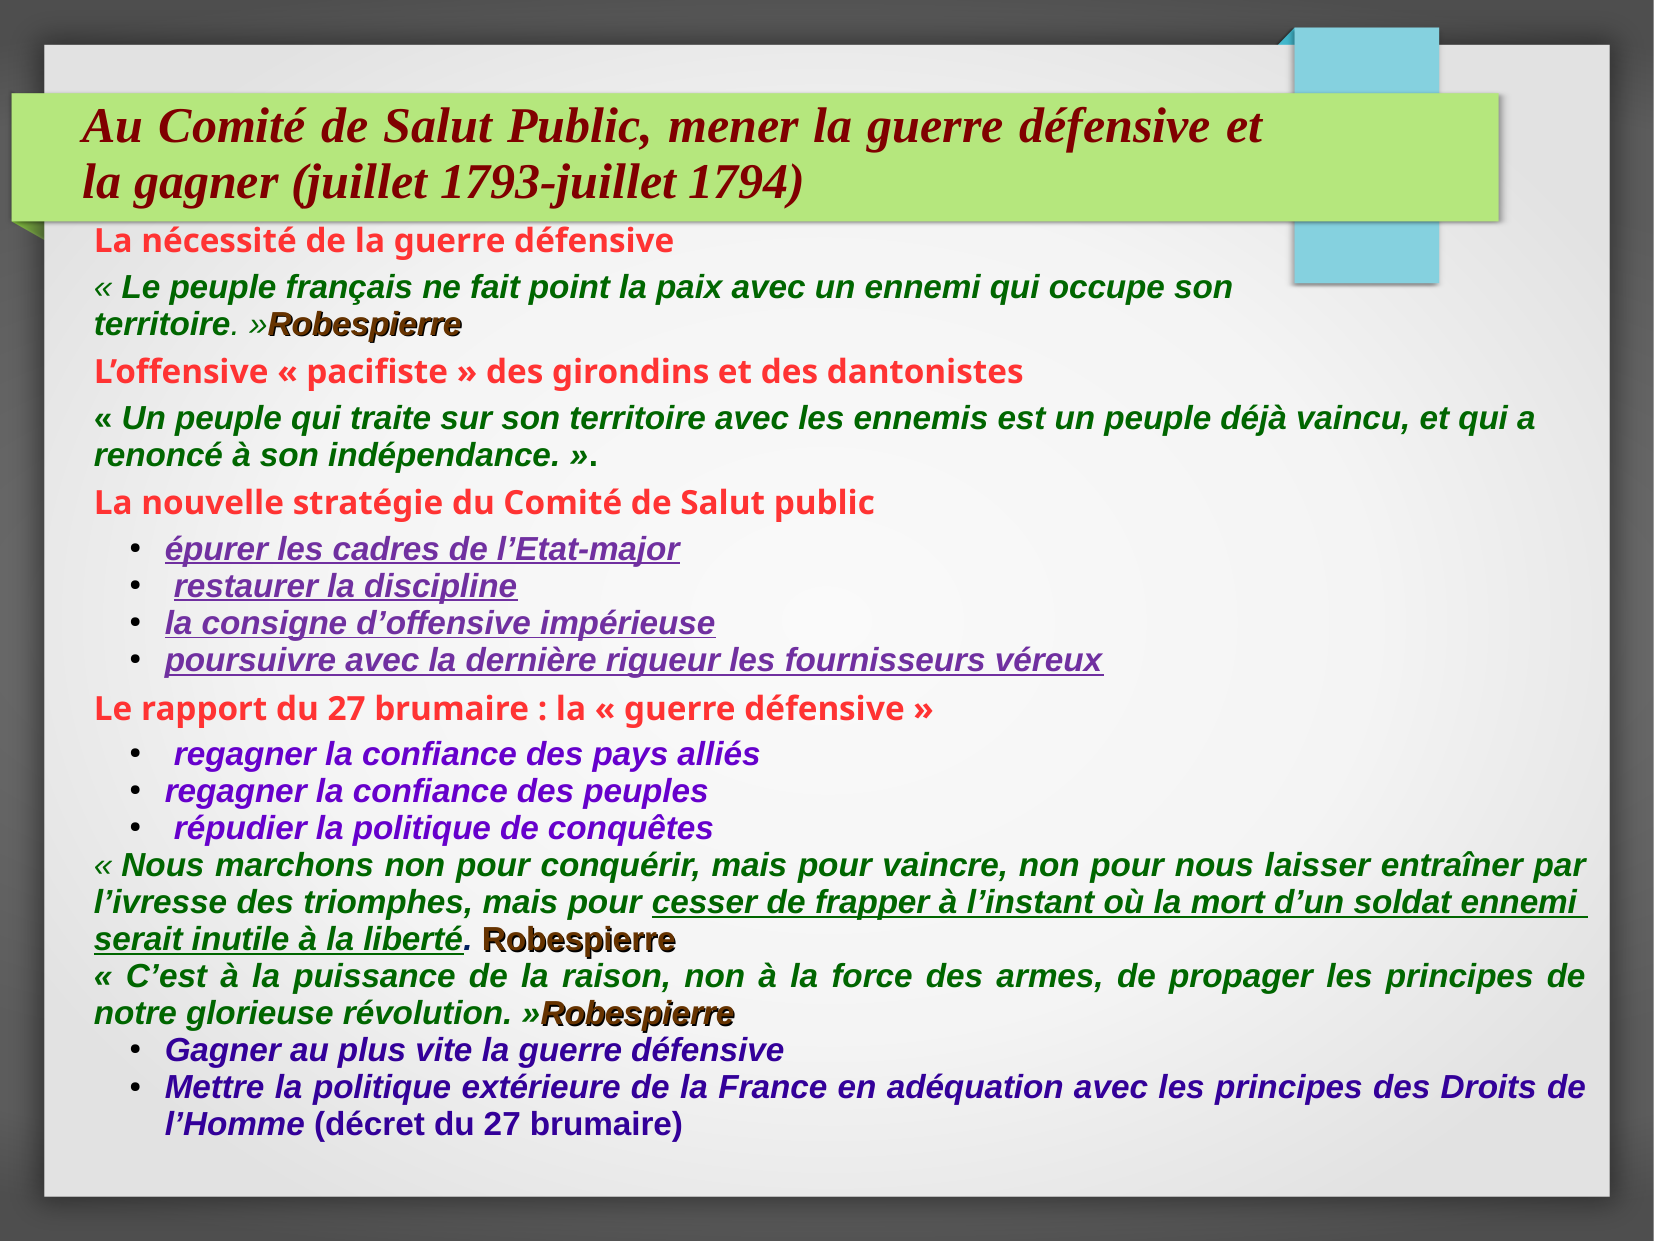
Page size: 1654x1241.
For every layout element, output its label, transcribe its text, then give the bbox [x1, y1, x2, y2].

picture [0, 0, 1654, 1241]
text_box La nécessité de la guerre défensive « Le peuple français ne fait point la paix avec un ennemi qui occupe son territoire. »Robespierre L’offensive « pacifiste » des girondins et des dantonistes « Un peuple qui traite sur son territoire avec les ennemis est un peuple déjà vaincu, et qui a renoncé à son indépendance. ». La nouvelle stratégie du Comité de Salut public épurer les cadres de l’Etat-major restaurer la discipline la consigne d’offensive impérieuse poursuivre avec la dernière rigueur les fournisseurs véreux Le rapport du 27 brumaire : la « guerre défensive » regagner la confiance des pays alliés regagner la confiance des peuples répudier la politique de conquêtes « Nous marchons non pour conquérir, mais pour vaincre, non pour nous laisser entraîner par l’ivresse des triomphes, mais pour cesser de frapper à l’instant où la mort d’un soldat ennemi serait inutile à la liberté. Robespierre « C’est à la puissance de la raison, non à la force des armes, de propager les principes de notre glorieuse révolution. »Robespierre Gagner au plus vite la guerre défensive Mettre la politique extérieure de la France en adéquation avec les principes des Droits de l’Homme (décret du 27 brumaire) [79, 220, 1603, 1168]
title Au Comité de Salut Public, mener la guerre défensive et la gagner (juillet 1793-juillet 1794) [82, 94, 1264, 213]
